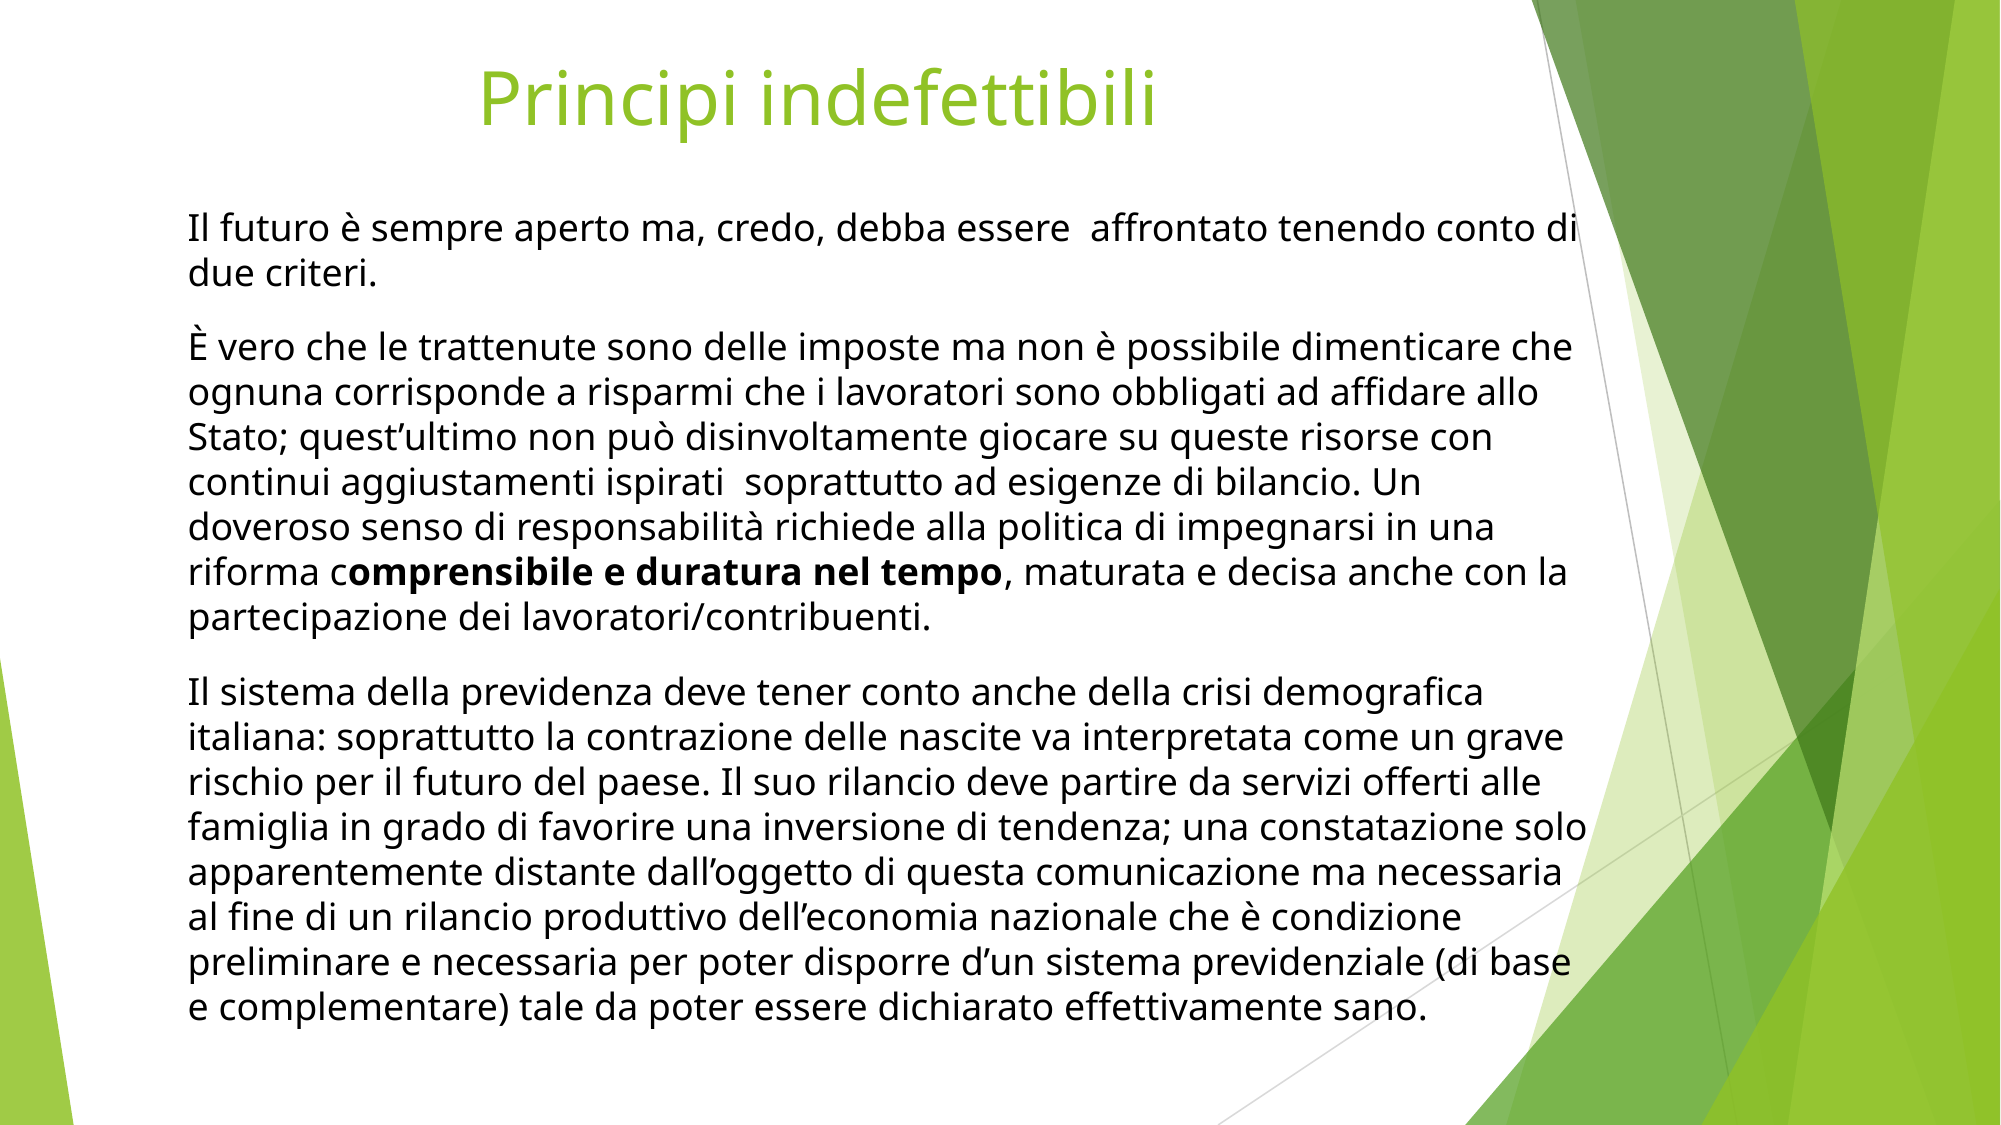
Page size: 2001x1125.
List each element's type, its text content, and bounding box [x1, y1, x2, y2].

list Il futuro è sempre aperto ma, credo, debba essere affrontato tenendo conto di due criteri. È vero che le trattenute sono delle imposte ma non è possibile dimenticare che ognuna corrisponde a risparmi che i lavoratori sono obbligati ad affidare allo Stato; quest’ultimo non può disinvoltamente giocare su queste risorse con continui aggiustamenti ispirati soprattutto ad esigenze di bilancio. Un doveroso senso di responsabilità richiede alla politica di impegnarsi in una riforma comprensibile e duratura nel tempo, maturata e decisa anche con la partecipazione dei lavoratori/contribuenti. Il sistema della previdenza deve tener conto anche della crisi demografica italiana: soprattutto la contrazione delle nascite va interpretata come un grave rischio per il futuro del paese. Il suo rilancio deve partire da servizi offerti alle famiglia in grado di favorire una inversione di tendenza; una constatazione solo apparentemente distante dall’oggetto di questa comunicazione ma necessaria al fine di un rilancio produttivo dell’economia nazionale che è condizione preliminare e necessaria per poter disporre d’un sistema previdenziale (di base e complementare) tale da poter essere dichiarato effettivamente sano. [152, 203, 1597, 1074]
title Principi indefettibili [114, 43, 1522, 204]
